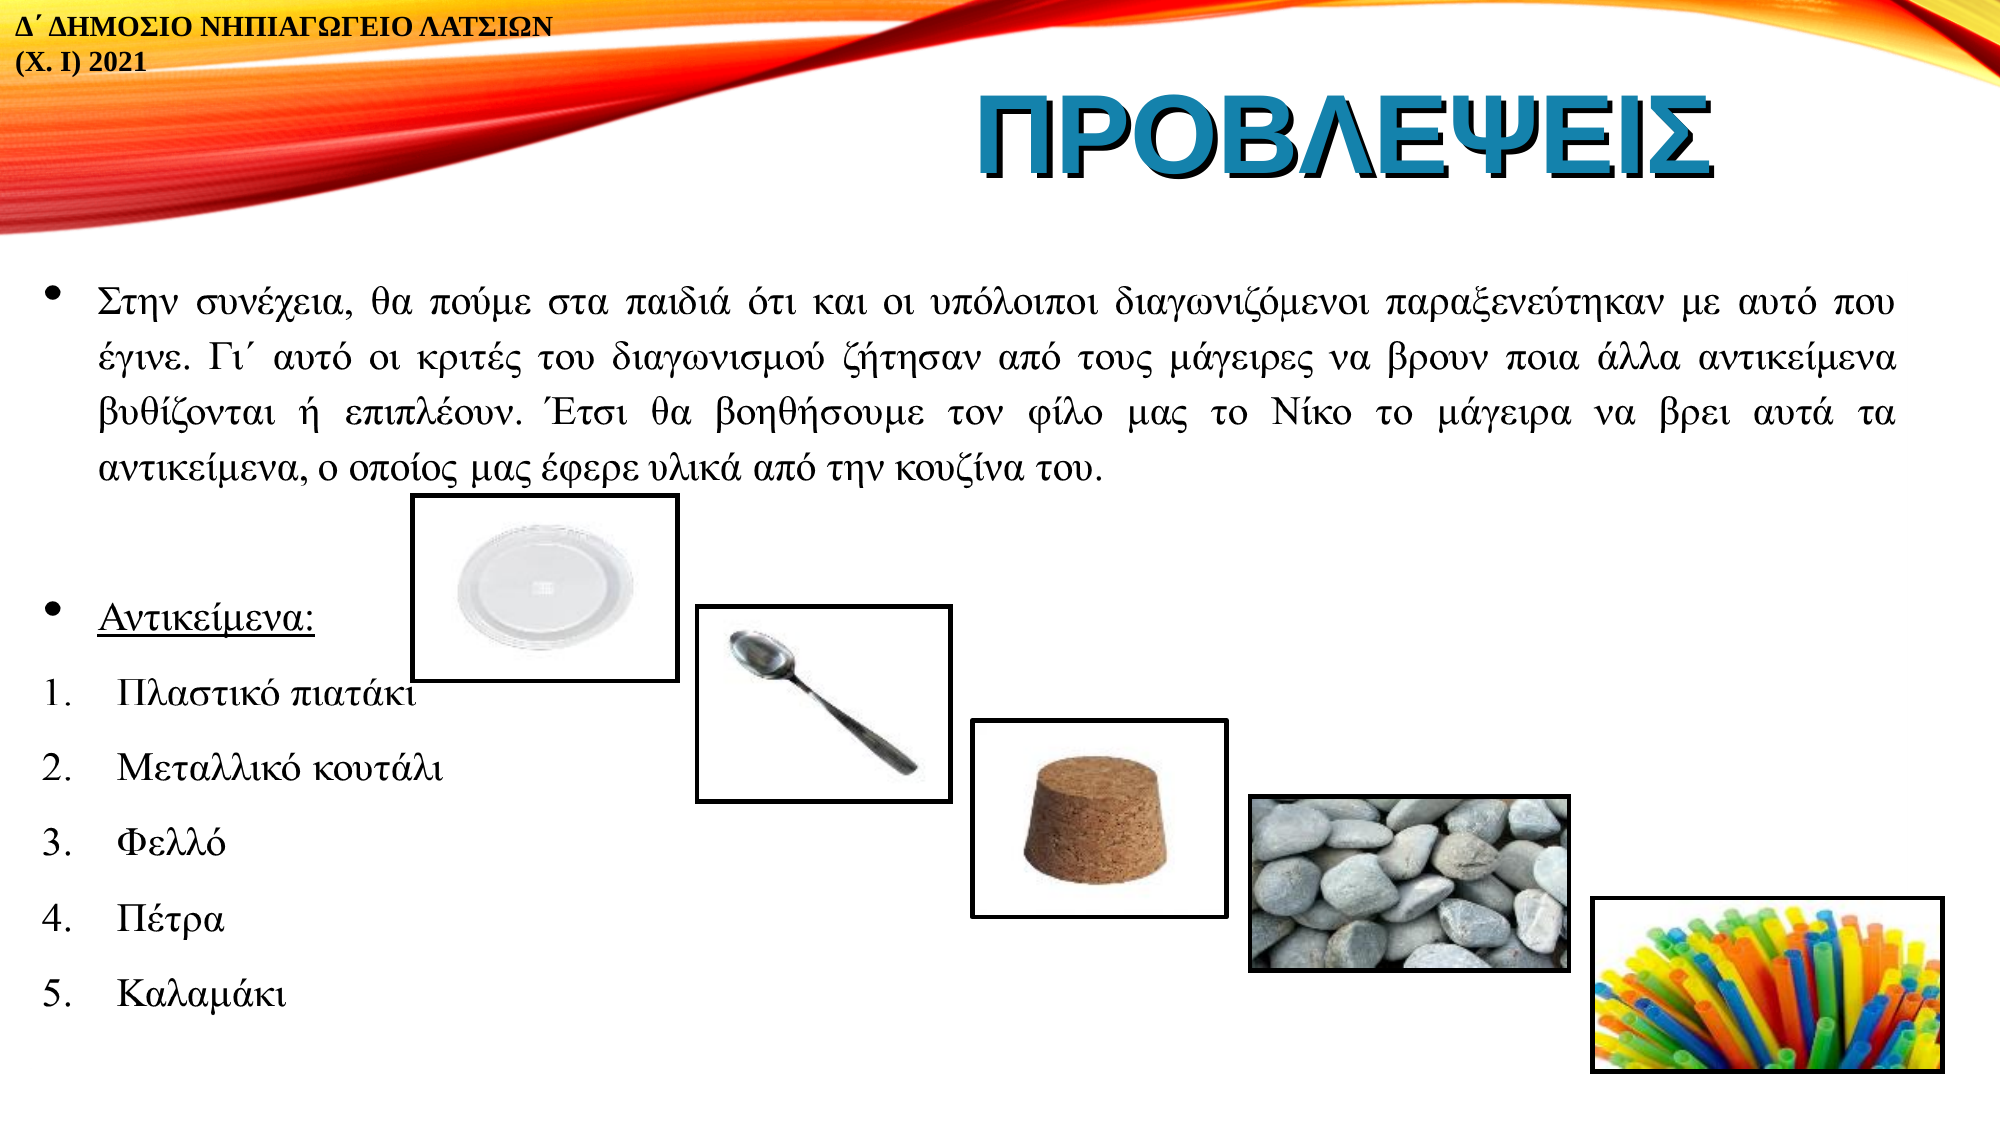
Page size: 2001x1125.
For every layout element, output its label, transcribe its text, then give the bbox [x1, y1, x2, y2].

text_box Δ΄ ΔΗΜΟΣΙΟ ΝΗΠΙΑΓΩΓΕΙΟ ΛΑΤΣΙΩΝ (Χ. Ι) 2021 [0, 0, 733, 86]
picture [30, 242, 1909, 1069]
title ΠΡΟΒΛΕΨΕΙΣ [637, 30, 2000, 243]
picture [1594, 900, 1941, 1069]
